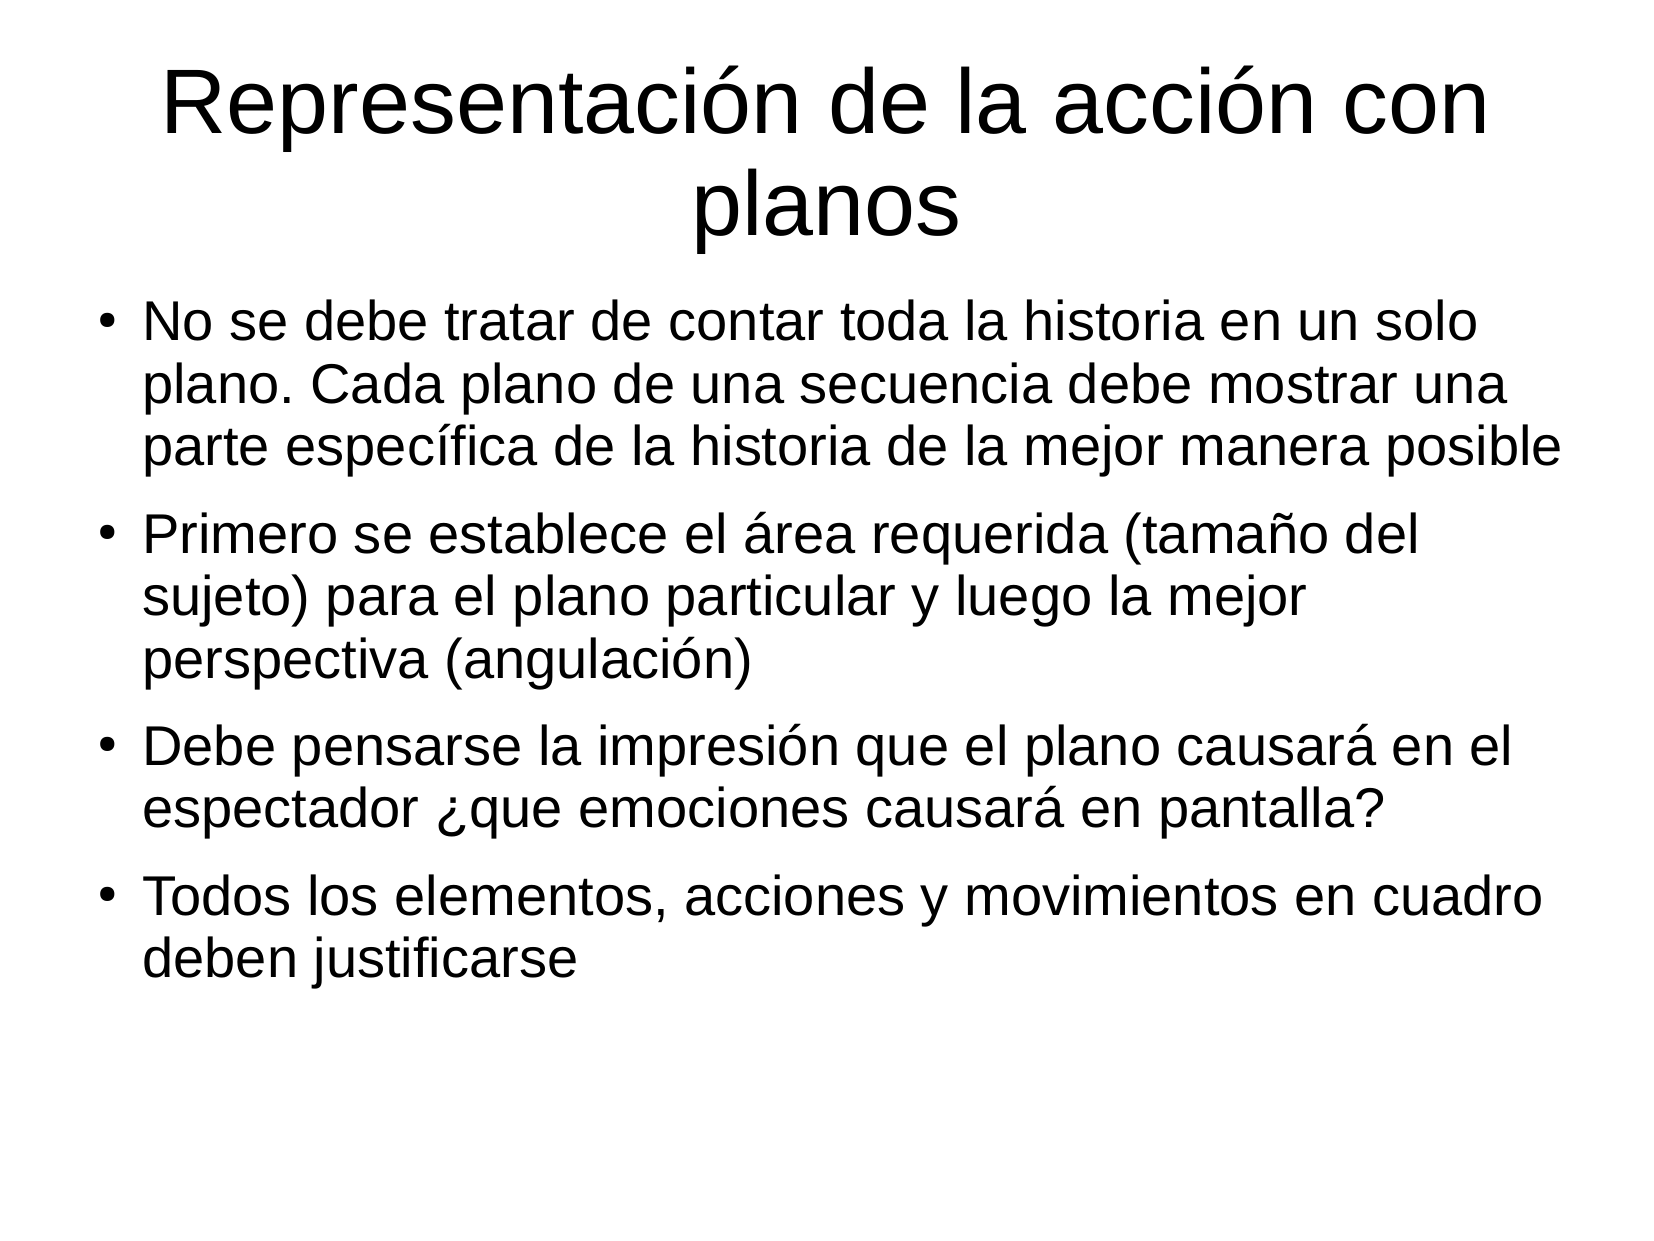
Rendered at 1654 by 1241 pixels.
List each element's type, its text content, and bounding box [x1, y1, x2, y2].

title Representación de la acción con planos [82, 49, 1571, 257]
list No se debe tratar de contar toda la historia en un solo plano. Cada plano de una secuencia debe mostrar una parte específica de la historia de la mejor manera posible Primero se establece el área requerida (tamaño del sujeto) para el plano particular y luego la mejor perspectiva (angulación) Debe pensarse la impresión que el plano causará en el espectador ¿que emociones causará en pantalla? Todos los elementos, acciones y movimientos en cuadro deben justificarse [82, 290, 1571, 1010]
